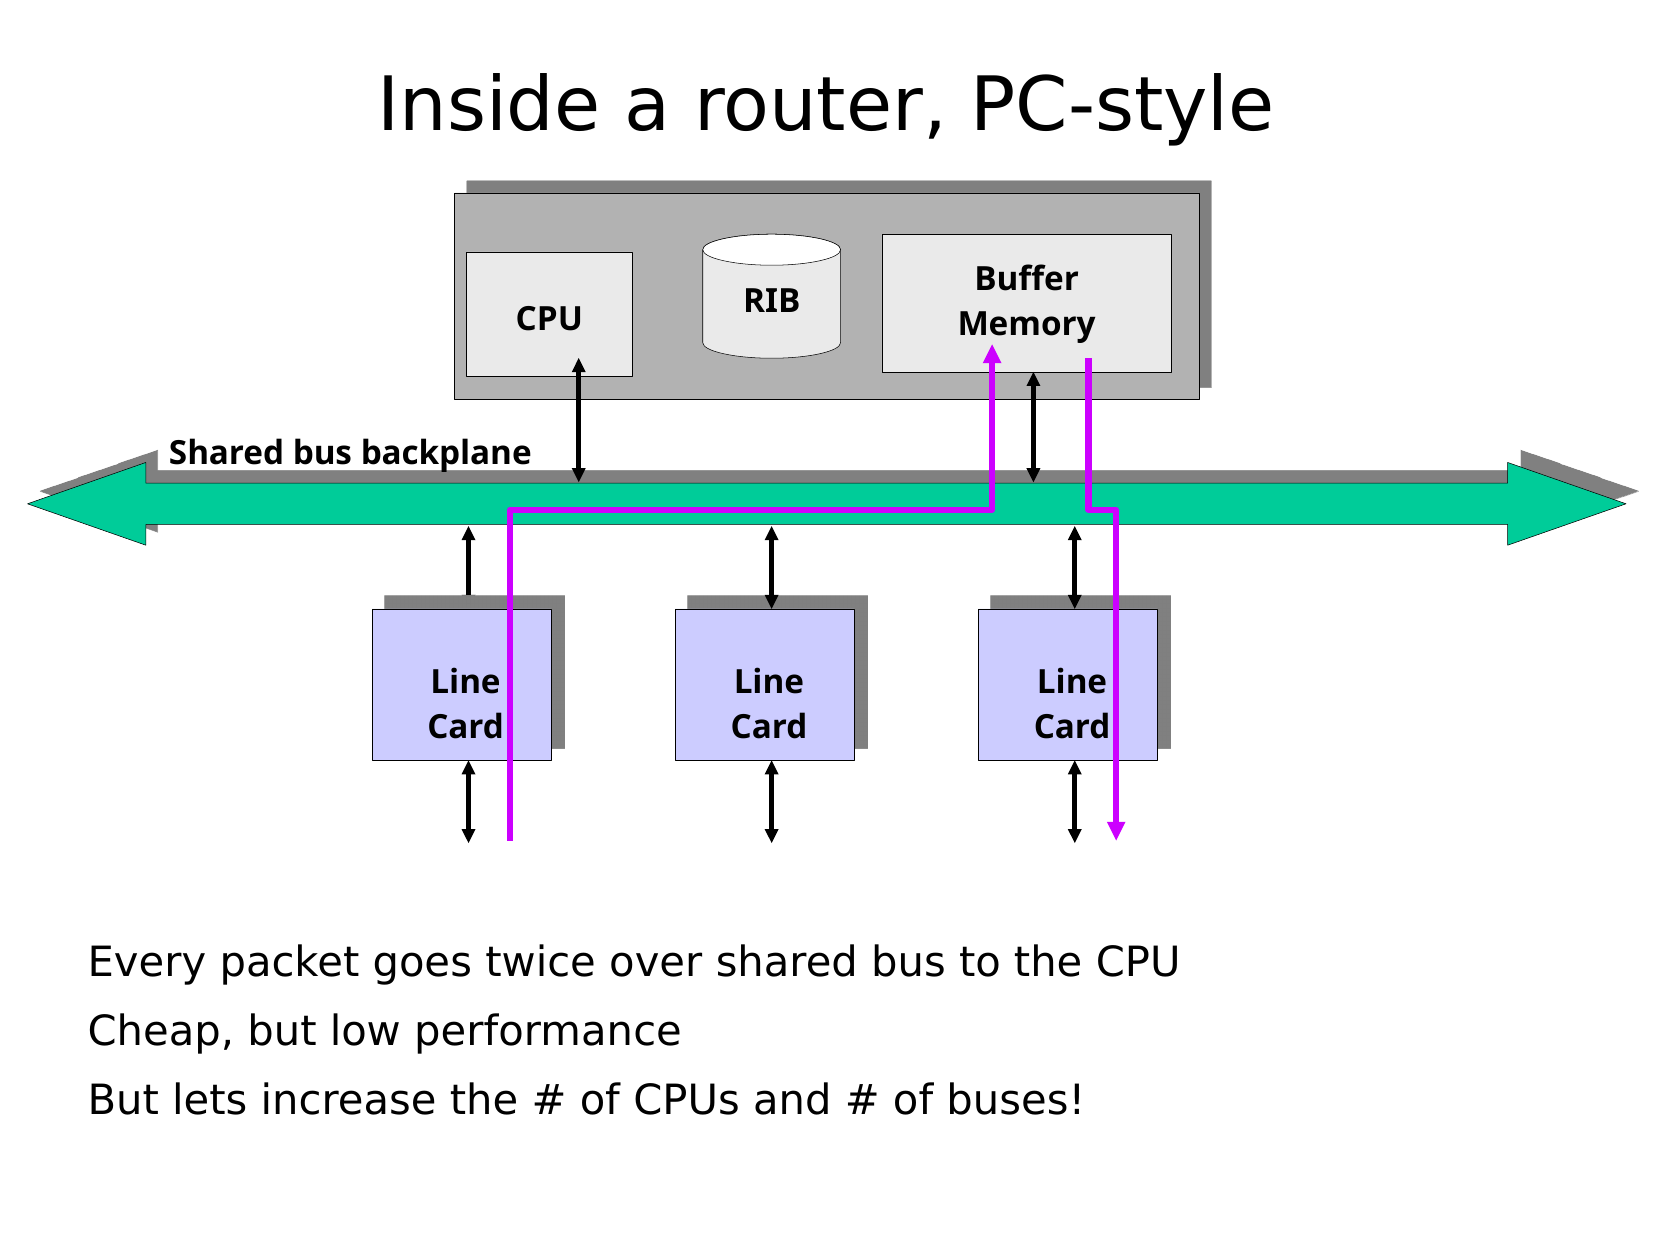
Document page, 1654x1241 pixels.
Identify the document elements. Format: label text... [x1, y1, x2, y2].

text_box Shared bus backplane [154, 421, 593, 475]
title Inside a router, PC-style [124, 0, 1530, 210]
text_box [513, 608, 552, 761]
text_box [978, 608, 1113, 761]
text_box CPU [498, 287, 601, 341]
text_box Line Card [1119, 650, 1130, 741]
text_box [454, 192, 1199, 400]
text_box RIB [721, 269, 822, 323]
text_box Line Card [513, 650, 524, 741]
text_box Line Card [711, 650, 827, 741]
list Every packet goes twice over shared bus to the CPU Cheap, but low performance But lets increase the # of CPUs and # of buses! [55, 929, 1613, 1177]
text_box [675, 608, 855, 761]
text_box Line Card [1014, 650, 1113, 741]
text_box Buffer Memory [940, 246, 1113, 337]
text_box [1119, 608, 1158, 761]
text_box [372, 608, 507, 761]
text_box Line Card [407, 650, 507, 741]
